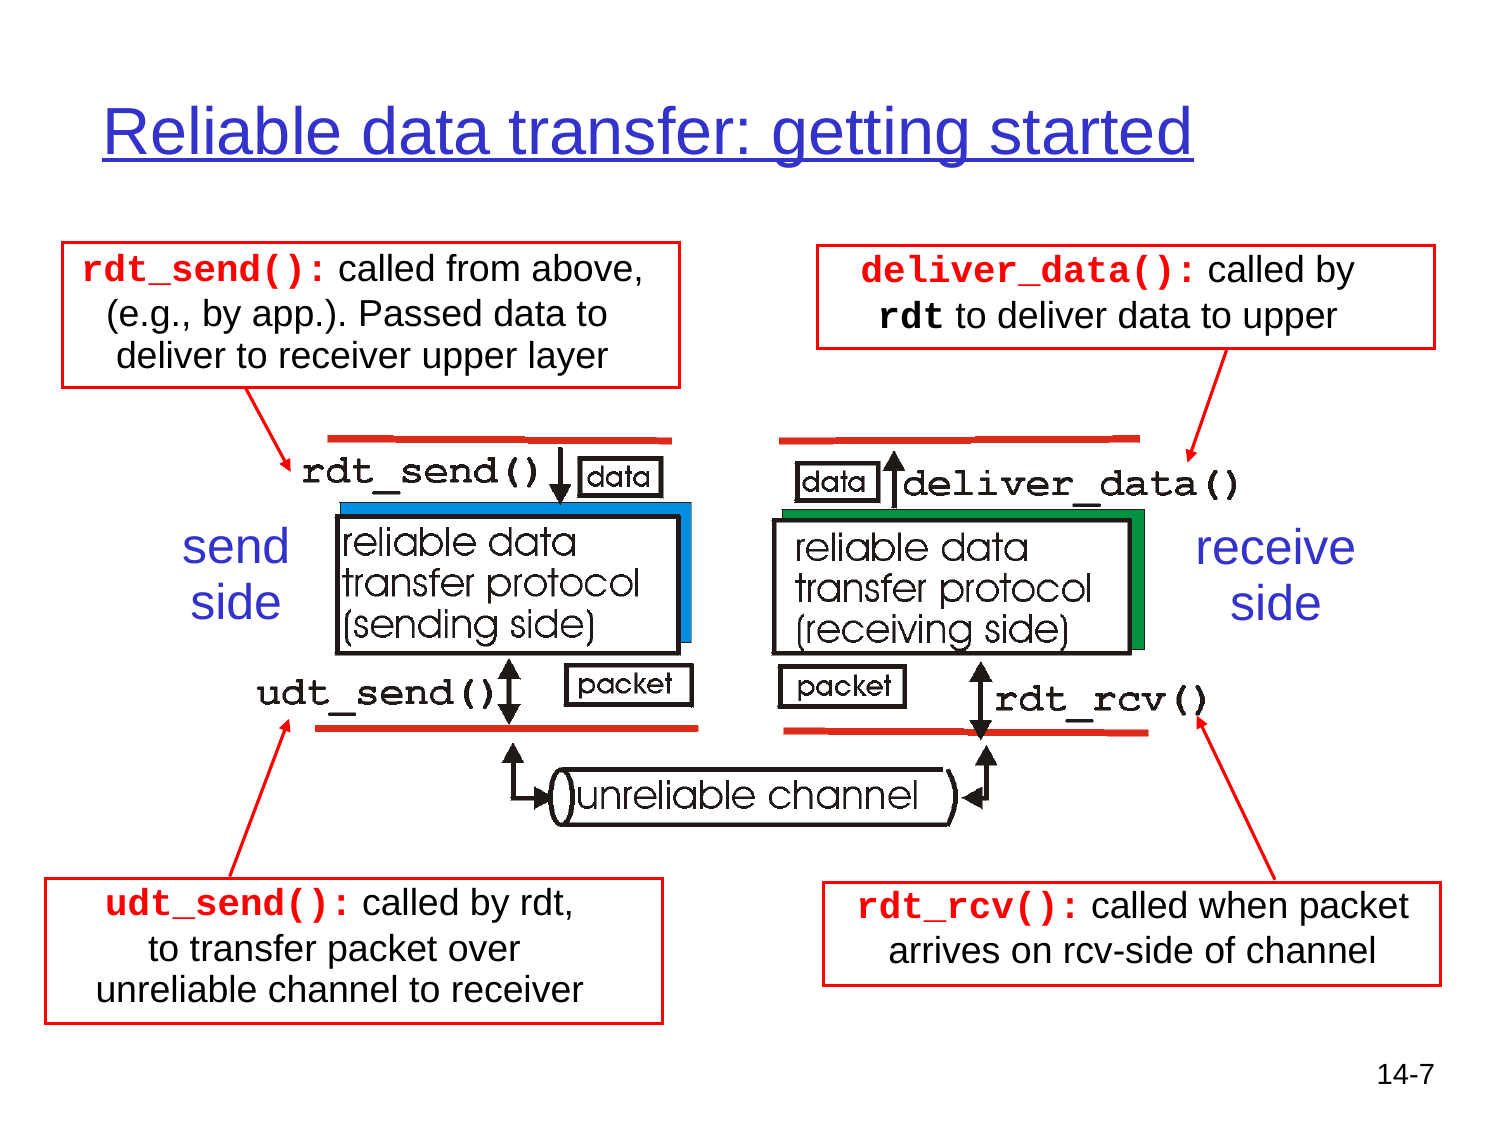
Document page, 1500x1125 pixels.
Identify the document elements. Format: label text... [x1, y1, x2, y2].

text_box rdt_rcv(): called when packet arrives on rcv-side of channel [1275, 877, 1459, 980]
text_box rdt_rcv(): called when packet arrives on rcv-side of channel [807, 877, 1273, 980]
text_box deliver_data(): called by rdt to deliver data to upper [837, 247, 1379, 347]
text_box udt_send(): called by rdt, to transfer packet over unreliable channel to receiver [60, 880, 620, 1019]
text_box rdt_send(): called from above, (e.g., by app.). Passed data to deliver to receiver upper layer [64, 244, 678, 385]
picture [256, 435, 1236, 827]
text_box rdt_send(): called from above, (e.g., by app.). Passed data to deliver to receiver upper layer [37, 239, 688, 385]
text_box rdt_rcv(): called when packet arrives on rcv-side of channel [825, 884, 1439, 980]
text_box receive side [1180, 512, 1372, 640]
text_box send side [167, 510, 306, 638]
title Reliable data transfer: getting started [87, 37, 1363, 225]
